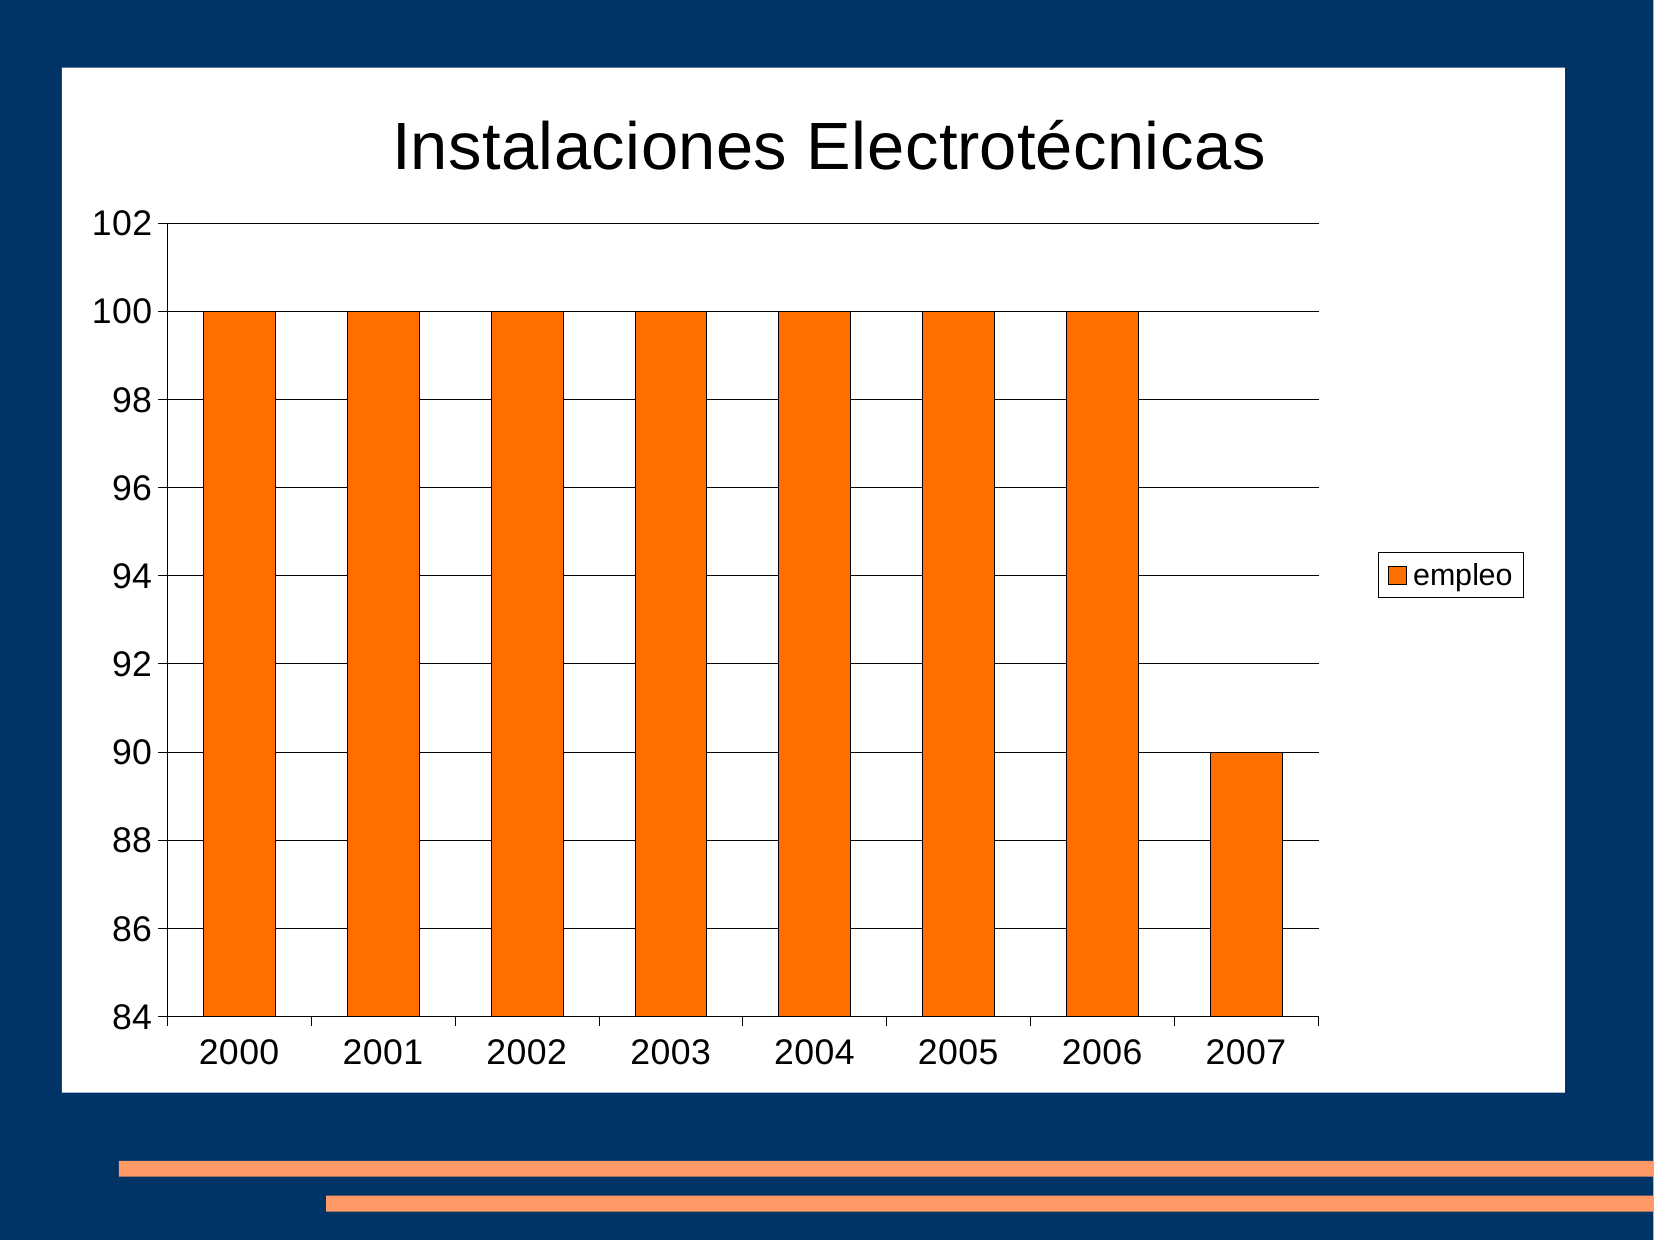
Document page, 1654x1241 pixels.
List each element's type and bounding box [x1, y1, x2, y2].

chart [61, 67, 1565, 1093]
